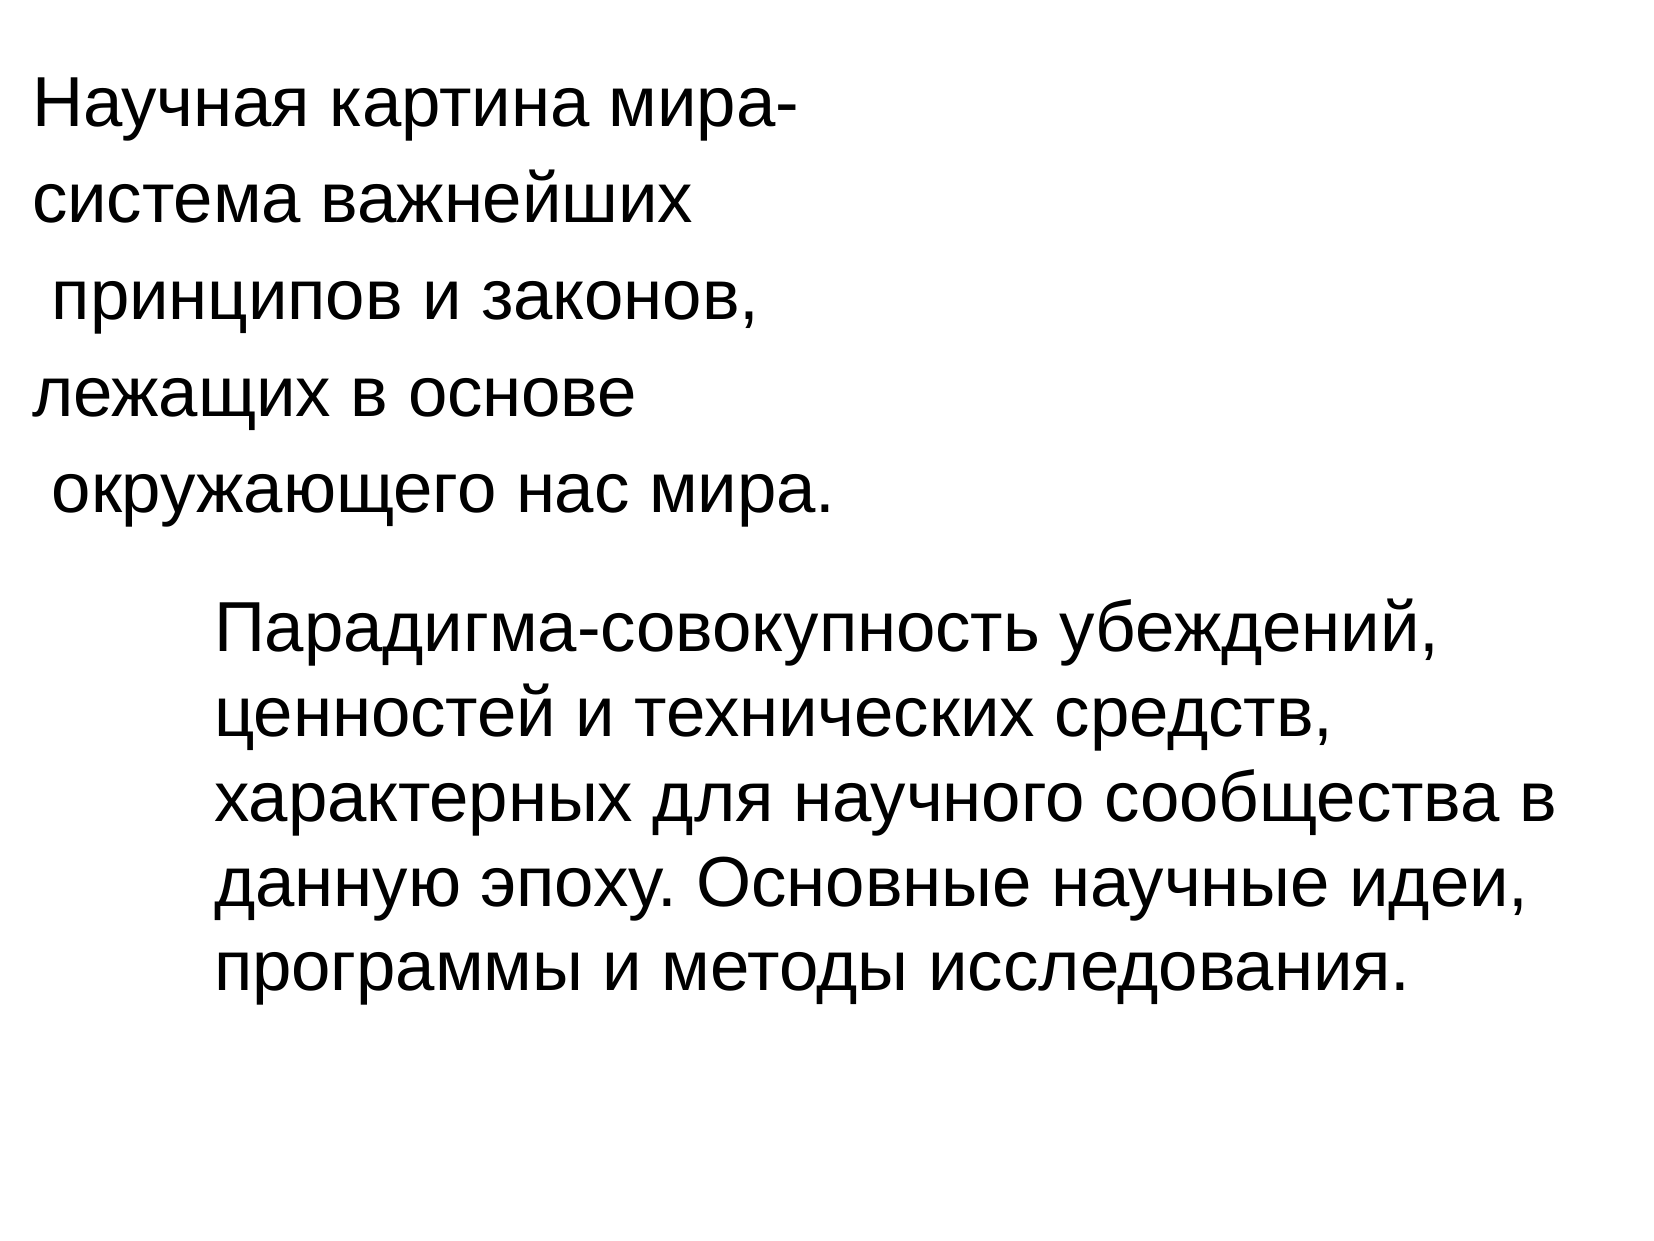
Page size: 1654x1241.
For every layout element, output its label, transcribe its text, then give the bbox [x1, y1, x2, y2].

text_box Парадигма-совокупность убеждений, ценностей и технических средств, характерных для научного сообщества в данную эпоху. Основные научные идеи, программы и методы исследования. [214, 580, 1590, 1036]
text_box Научная картина мира- система важнейших принципов и законов, лежащих в основе окружающего нас мира. [17, 54, 906, 536]
